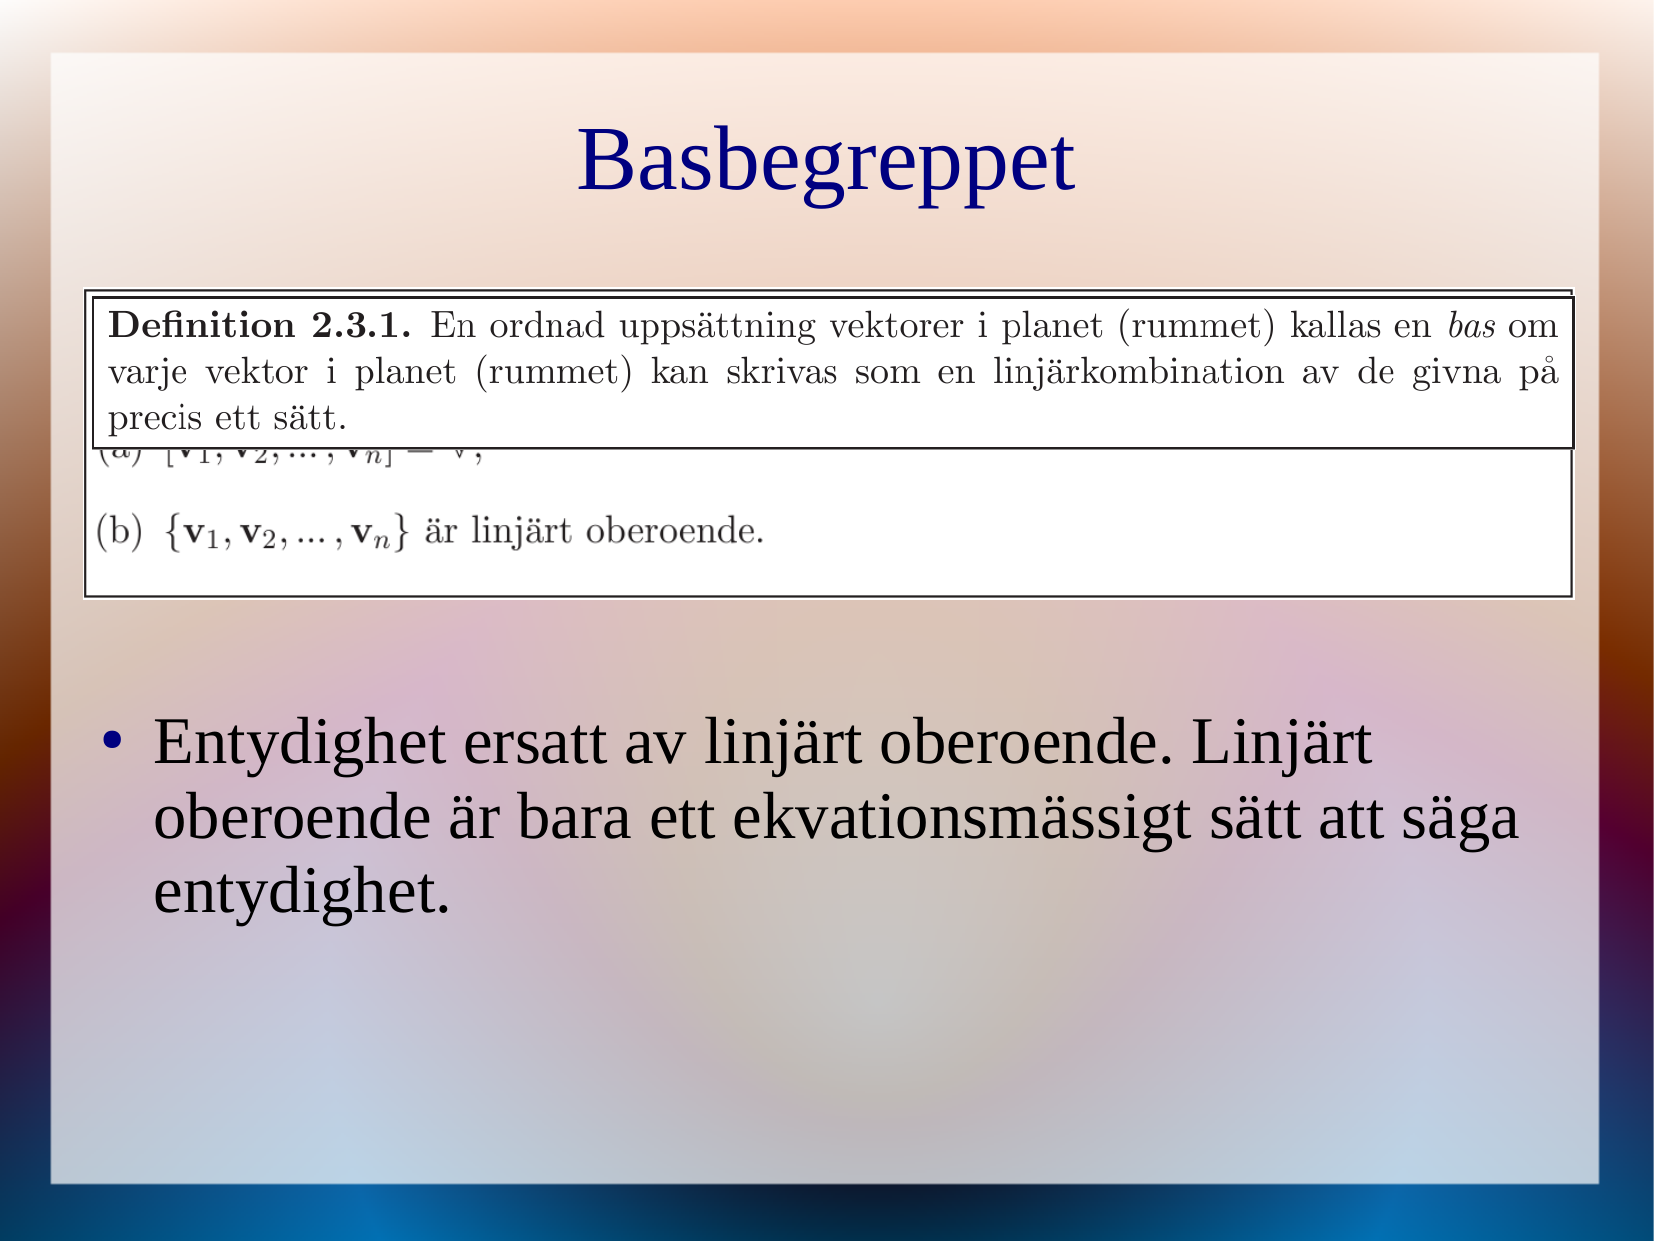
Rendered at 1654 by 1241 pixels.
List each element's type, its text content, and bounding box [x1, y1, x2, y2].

title Basbegreppet [82, 62, 1571, 256]
list Entydighet ersatt av linjärt oberoende. Linjärt oberoende är bara ett ekvationsmässigt sätt att säga entydighet. [82, 290, 1571, 1094]
picture [0, 0, 1654, 1241]
